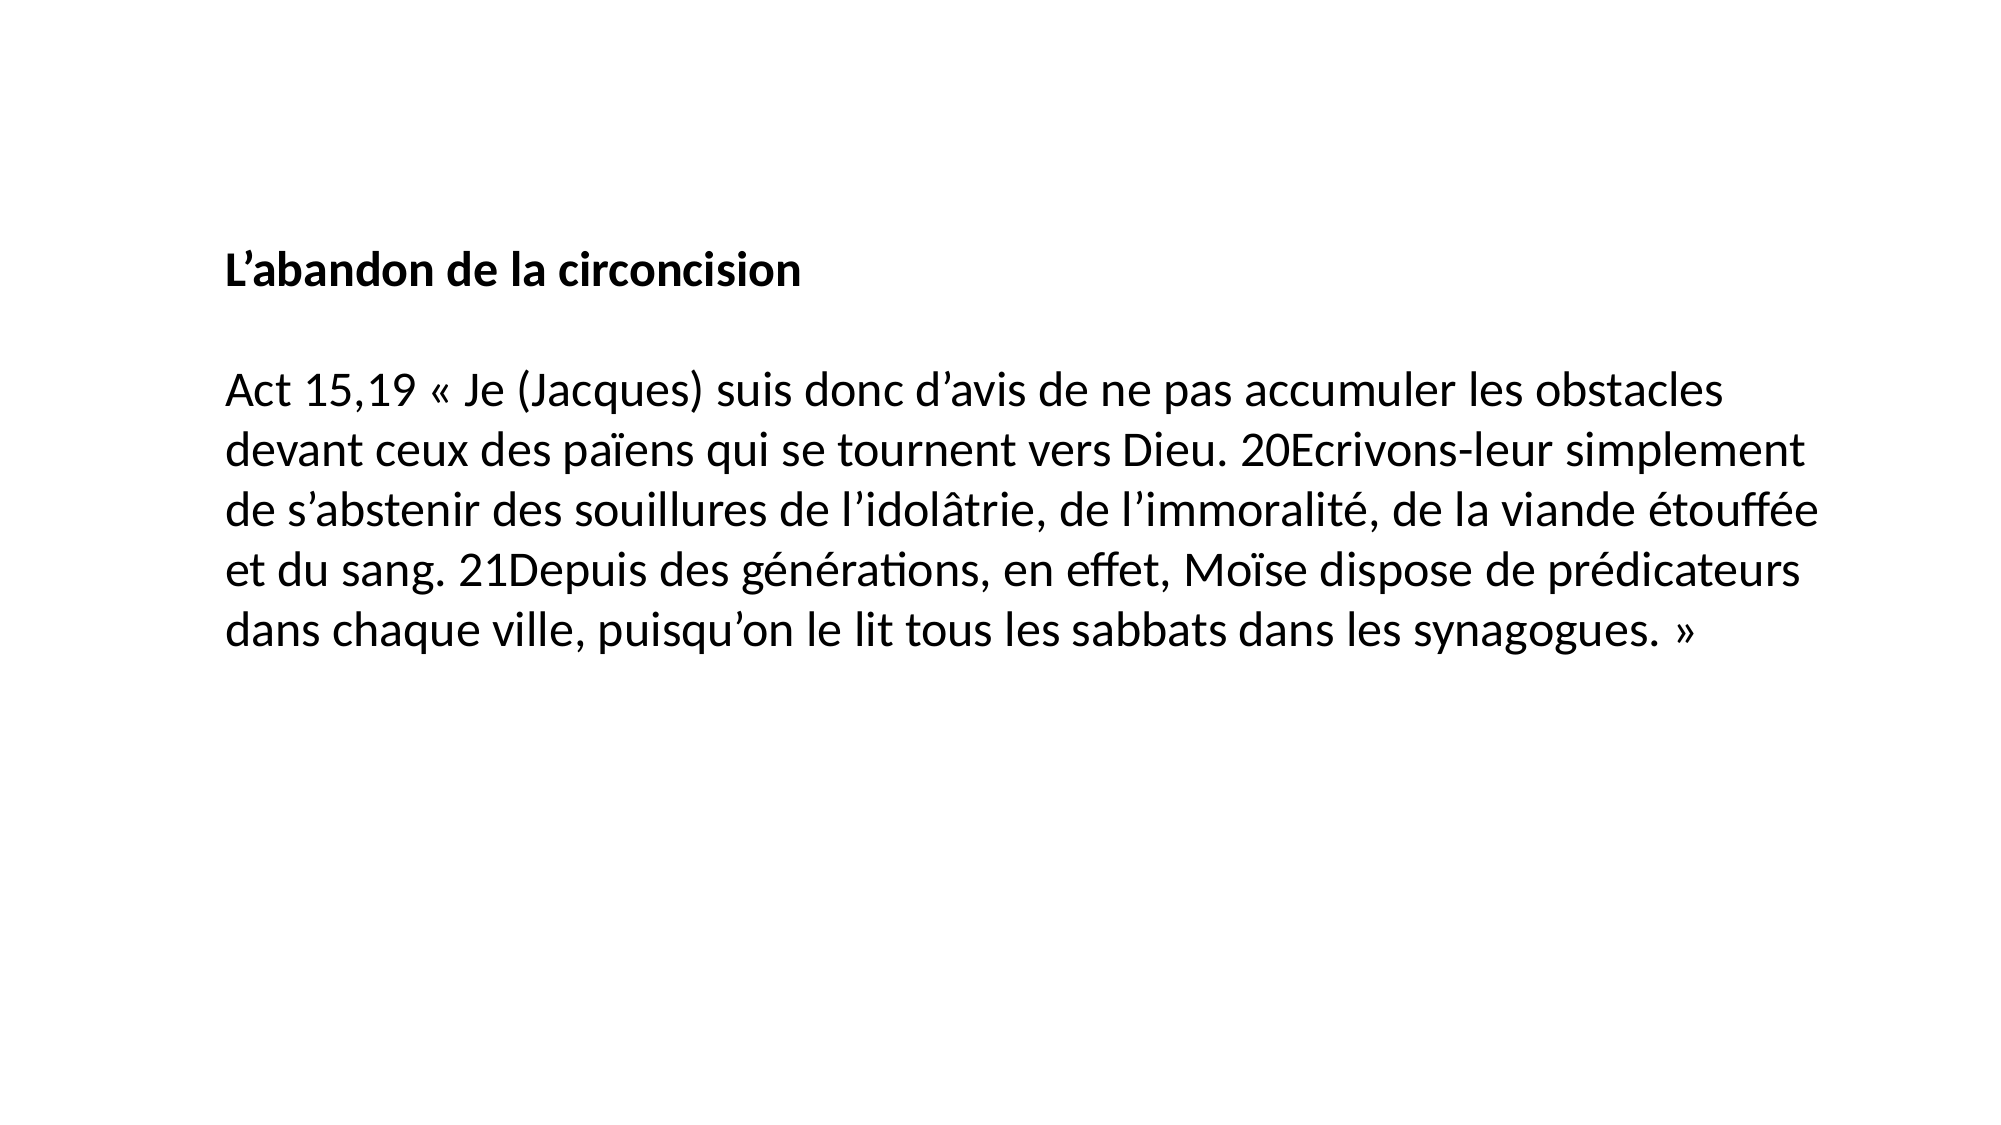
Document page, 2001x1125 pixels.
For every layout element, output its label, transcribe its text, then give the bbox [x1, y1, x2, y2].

text_box L’abandon de la circoncision Act 15,19 « Je (Jacques) suis donc d’avis de ne pas accumuler les obstacles devant ceux des païens qui se tournent vers Dieu. 20Ecrivons-leur simplement de s’abstenir des souillures de l’idolâtrie, de l’immoralité, de la viande étouffée et du sang. 21Depuis des générations, en effet, Moïse dispose de prédicateurs dans chaque ville, puisqu’on le lit tous les sabbats dans les synagogues. » [210, 229, 1854, 669]
